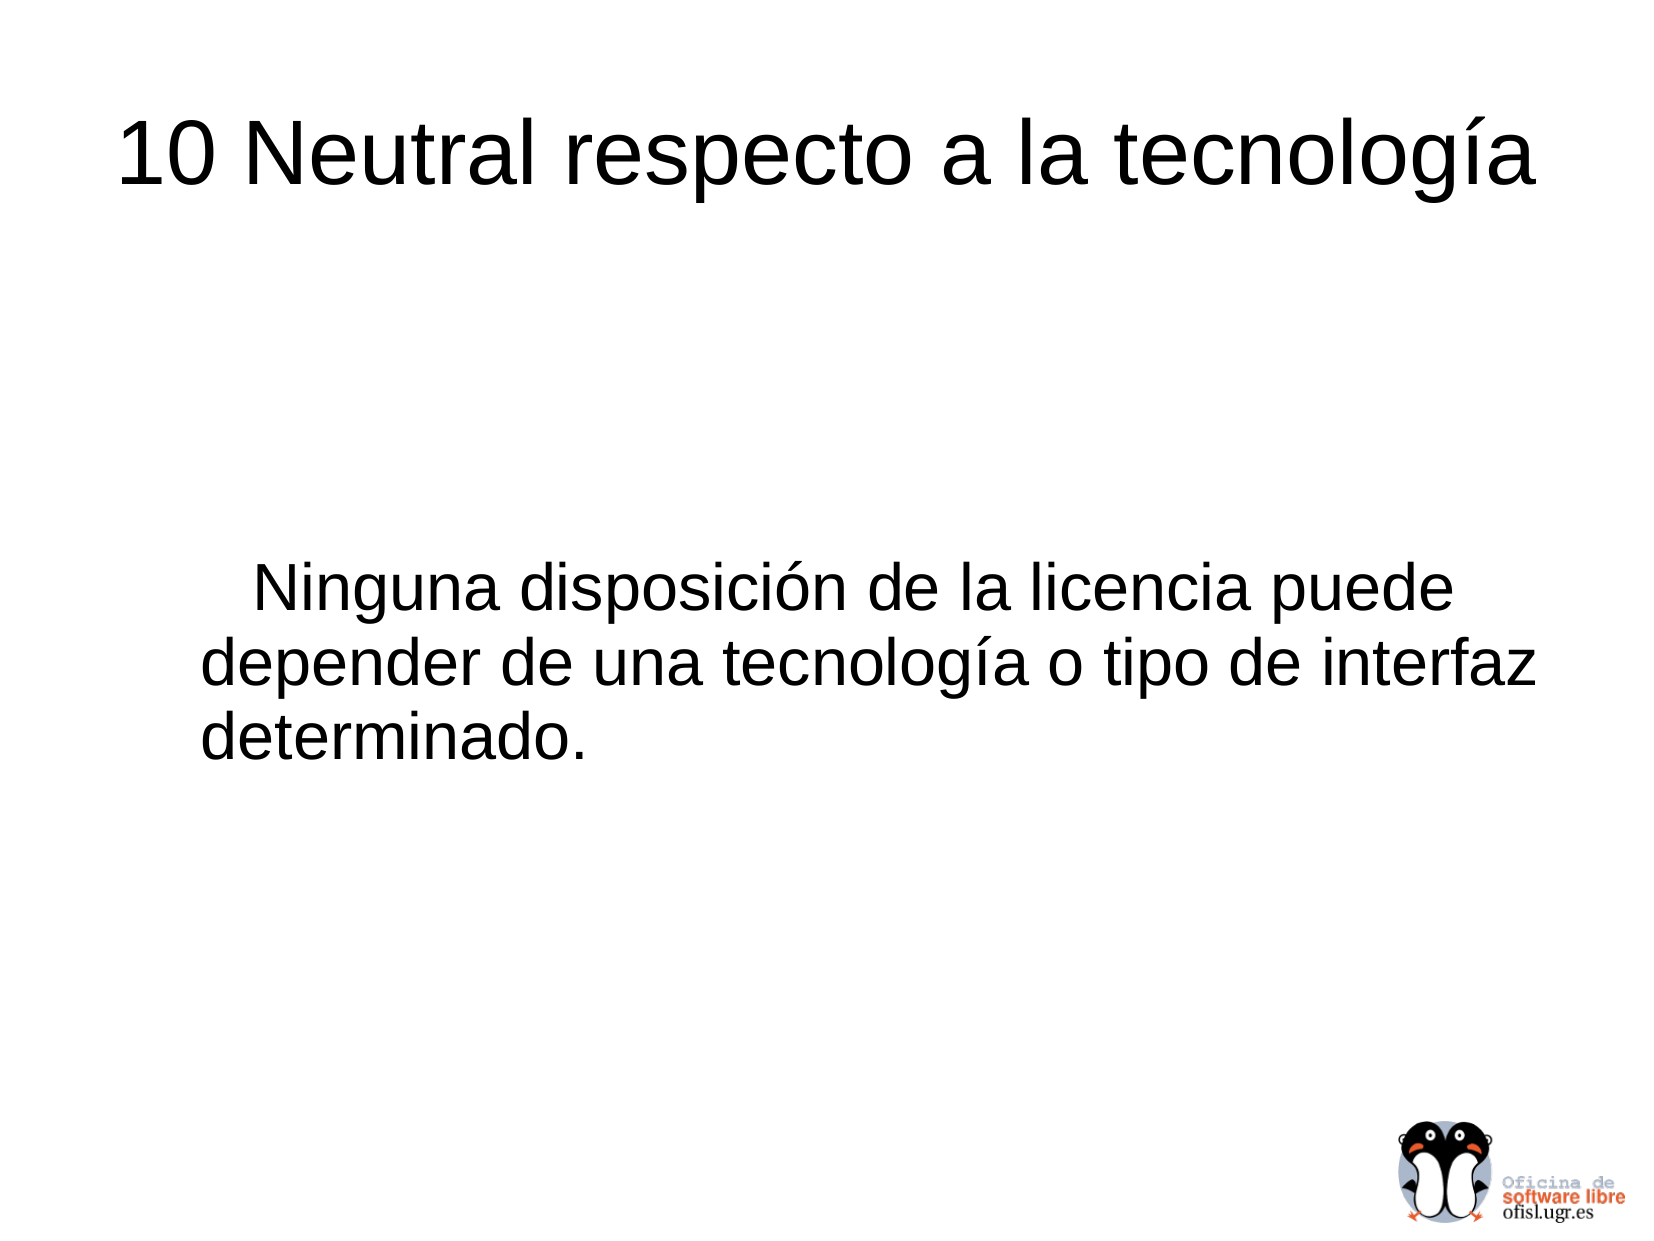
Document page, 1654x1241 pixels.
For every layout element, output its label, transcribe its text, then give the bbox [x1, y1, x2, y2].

subtitle Ninguna disposición de la licencia puede depender de una tecnología o tipo de interfaz determinado. [82, 297, 1571, 1102]
title 10 Neutral respecto a la tecnología [82, 56, 1571, 250]
picture [1398, 1121, 1625, 1223]
